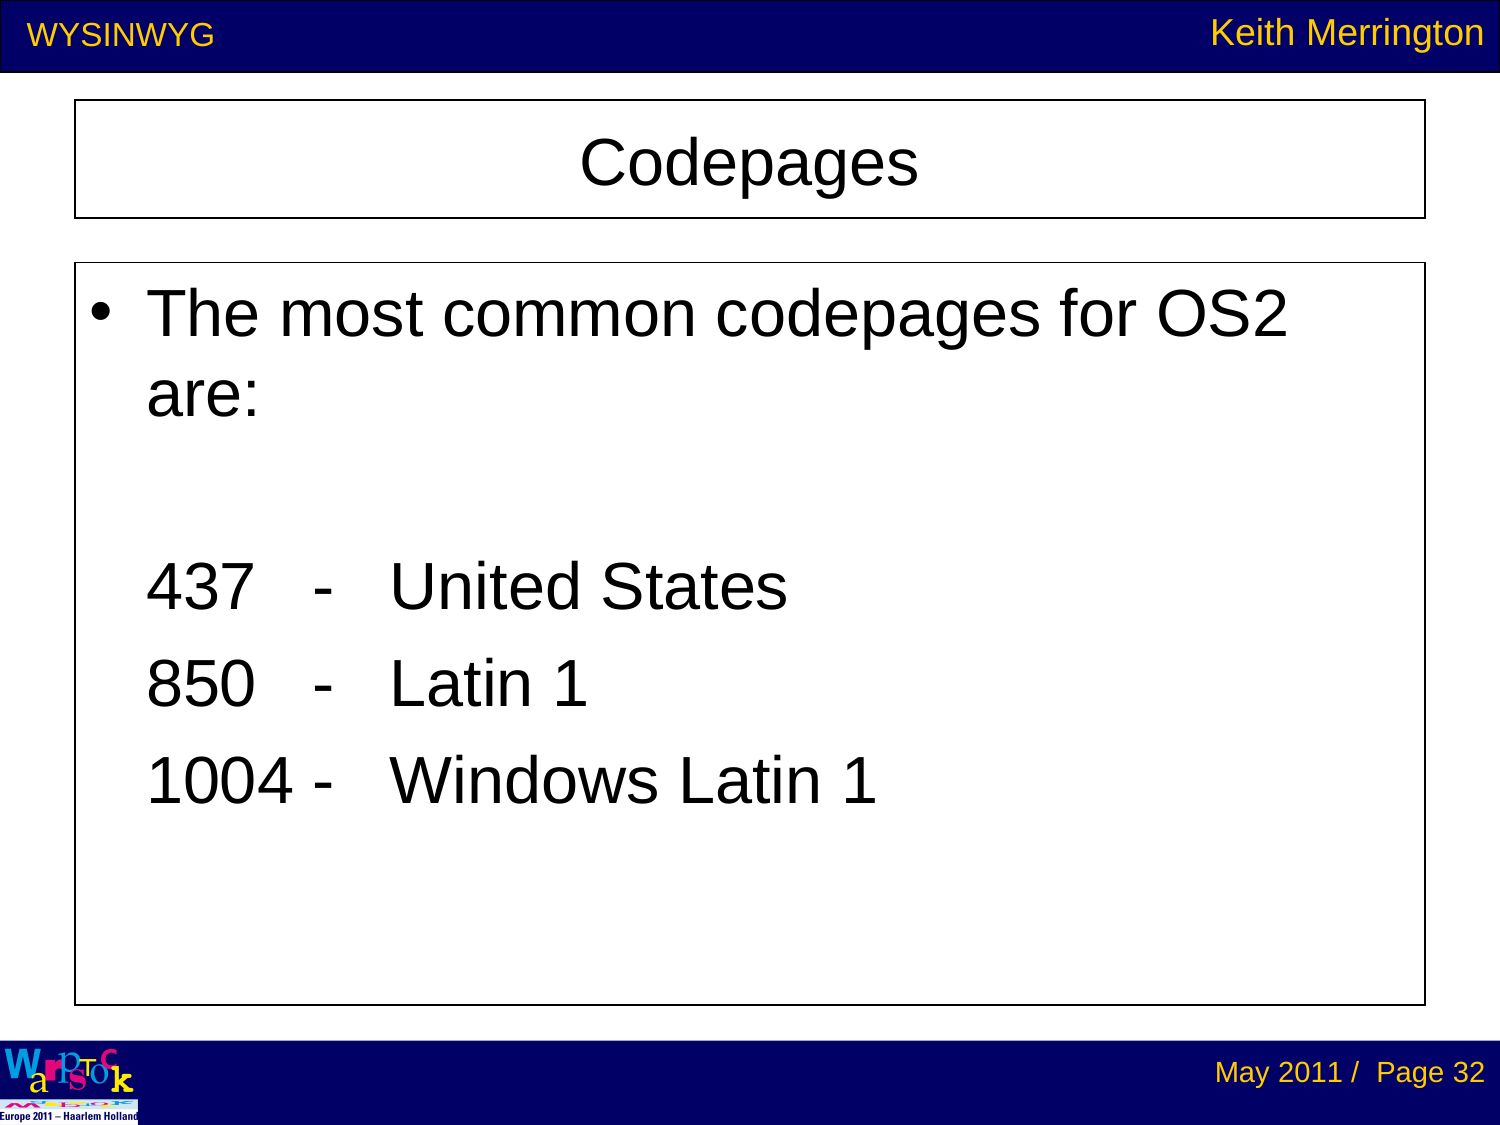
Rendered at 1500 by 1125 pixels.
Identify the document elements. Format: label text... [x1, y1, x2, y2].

title Codepages [75, 100, 1426, 219]
picture [0, 1042, 138, 1125]
list The most common codepages for OS2 are: 437 - United States 850 - Latin 1 1004 - Windows Latin 1 [75, 262, 1426, 1006]
